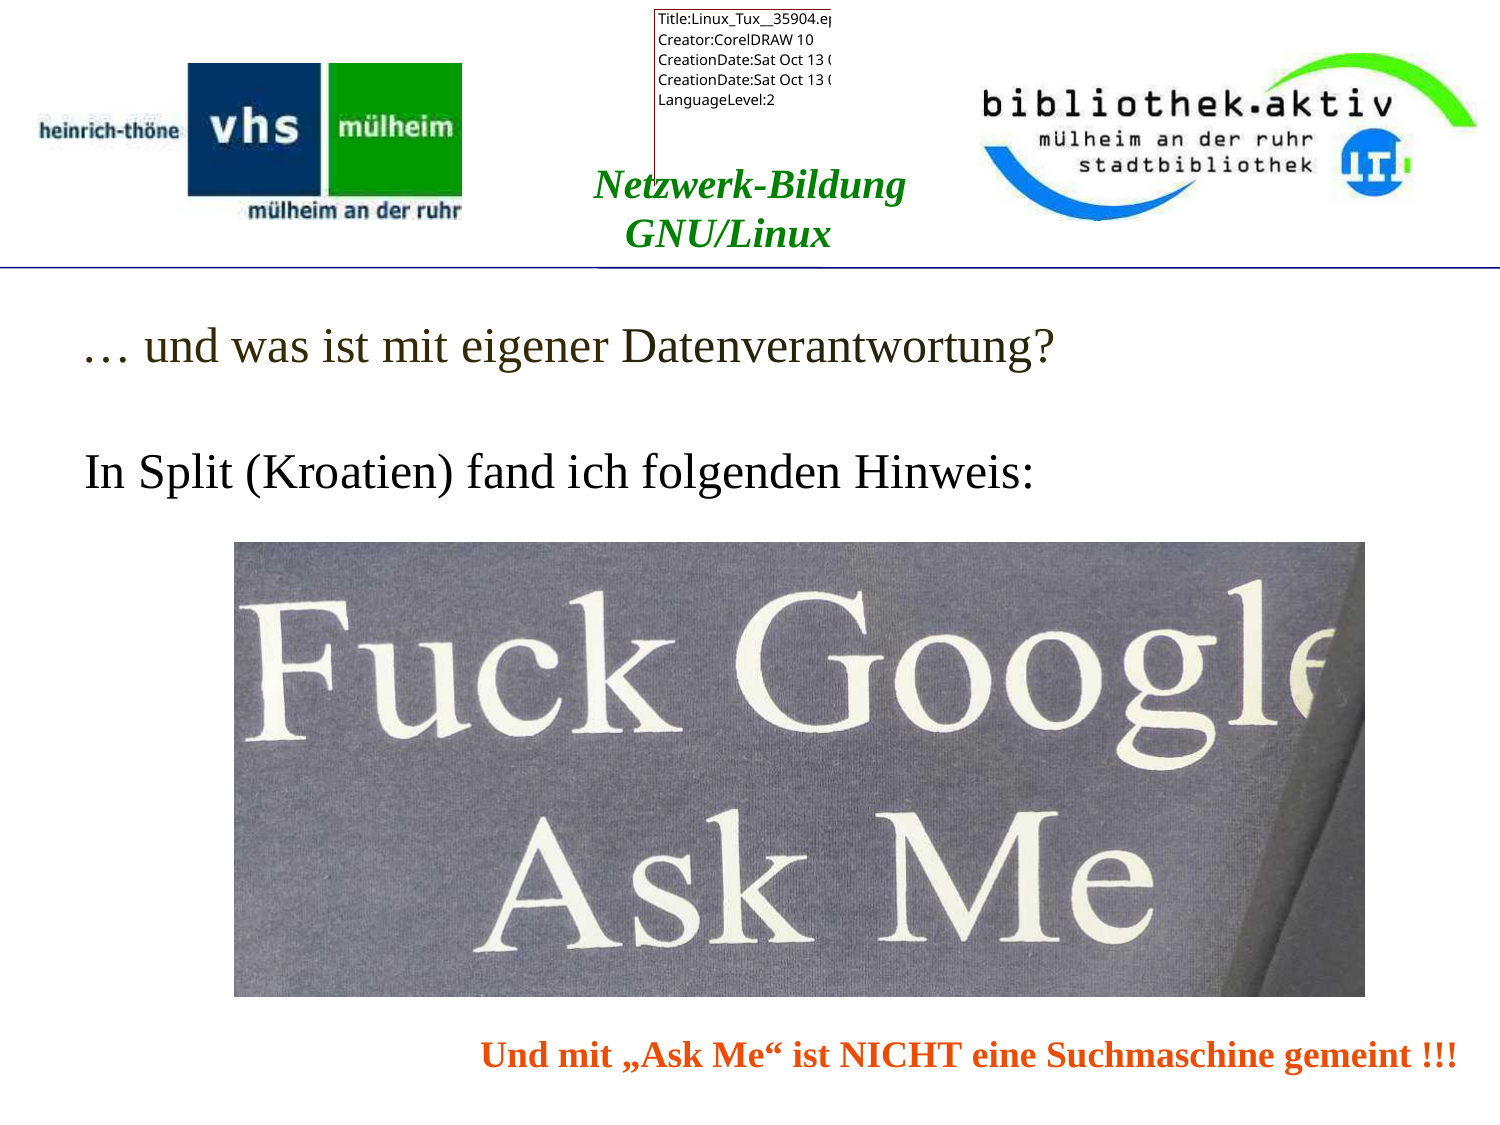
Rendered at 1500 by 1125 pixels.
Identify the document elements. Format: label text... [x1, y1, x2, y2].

picture [653, 8, 831, 151]
text_box … und was ist mit eigener Datenverantwortung? [67, 307, 1274, 390]
picture [38, 63, 462, 220]
picture [980, 53, 1477, 221]
picture [234, 542, 1365, 997]
text_box In Split (Kroatien) fand ich folgenden Hinweis: [69, 434, 1444, 509]
text_box Netzwerk-Bildung GNU/Linux [578, 151, 934, 266]
text_box Und mit „Ask Me“ ist NICHT eine Suchmaschine gemeint !!! [465, 1024, 1500, 1099]
